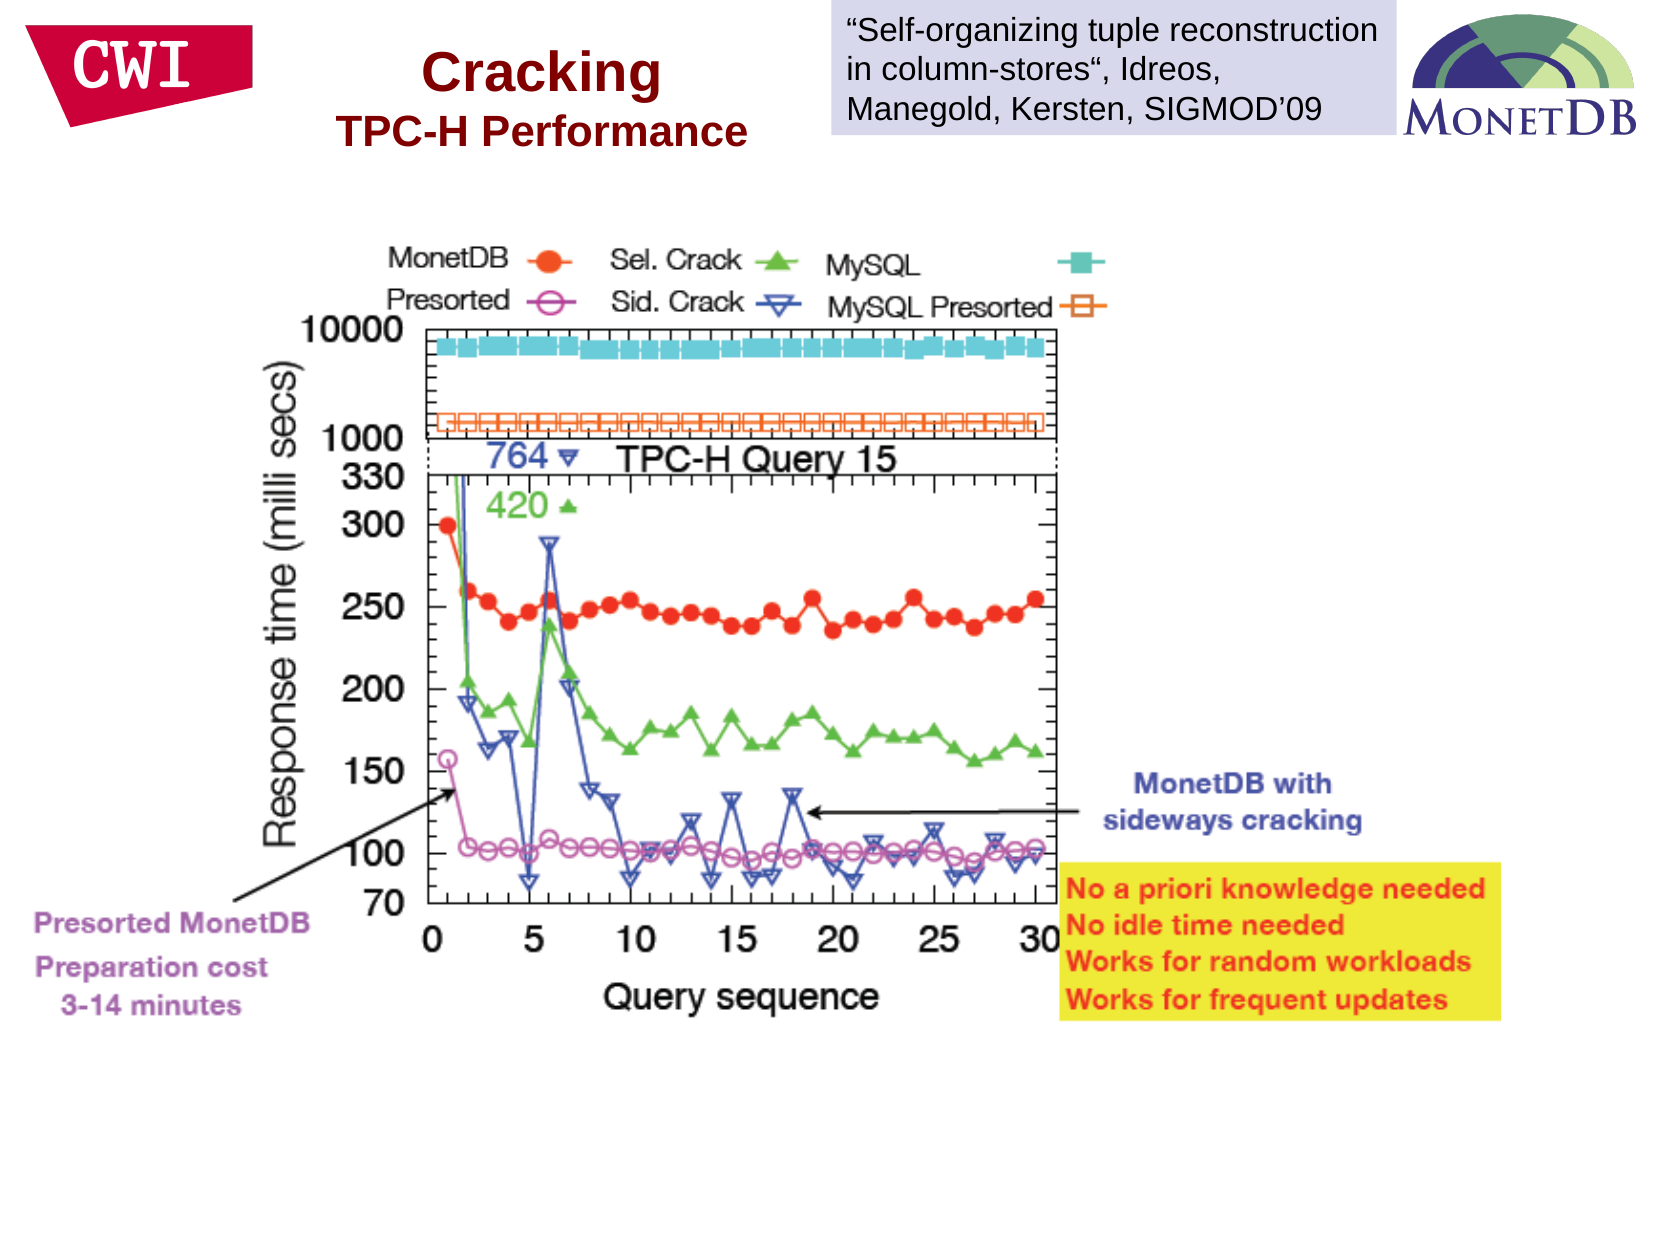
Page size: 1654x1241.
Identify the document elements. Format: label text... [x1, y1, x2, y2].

title Cracking TPC-H Performance [252, 0, 832, 163]
picture [0, 0, 252, 150]
text_box “Self-organizing tuple reconstruction in column-stores“, Idreos, Manegold, Kersten, SIGMOD’09 [831, 0, 1397, 136]
picture [1403, 14, 1636, 135]
chart [0, 225, 1501, 1039]
